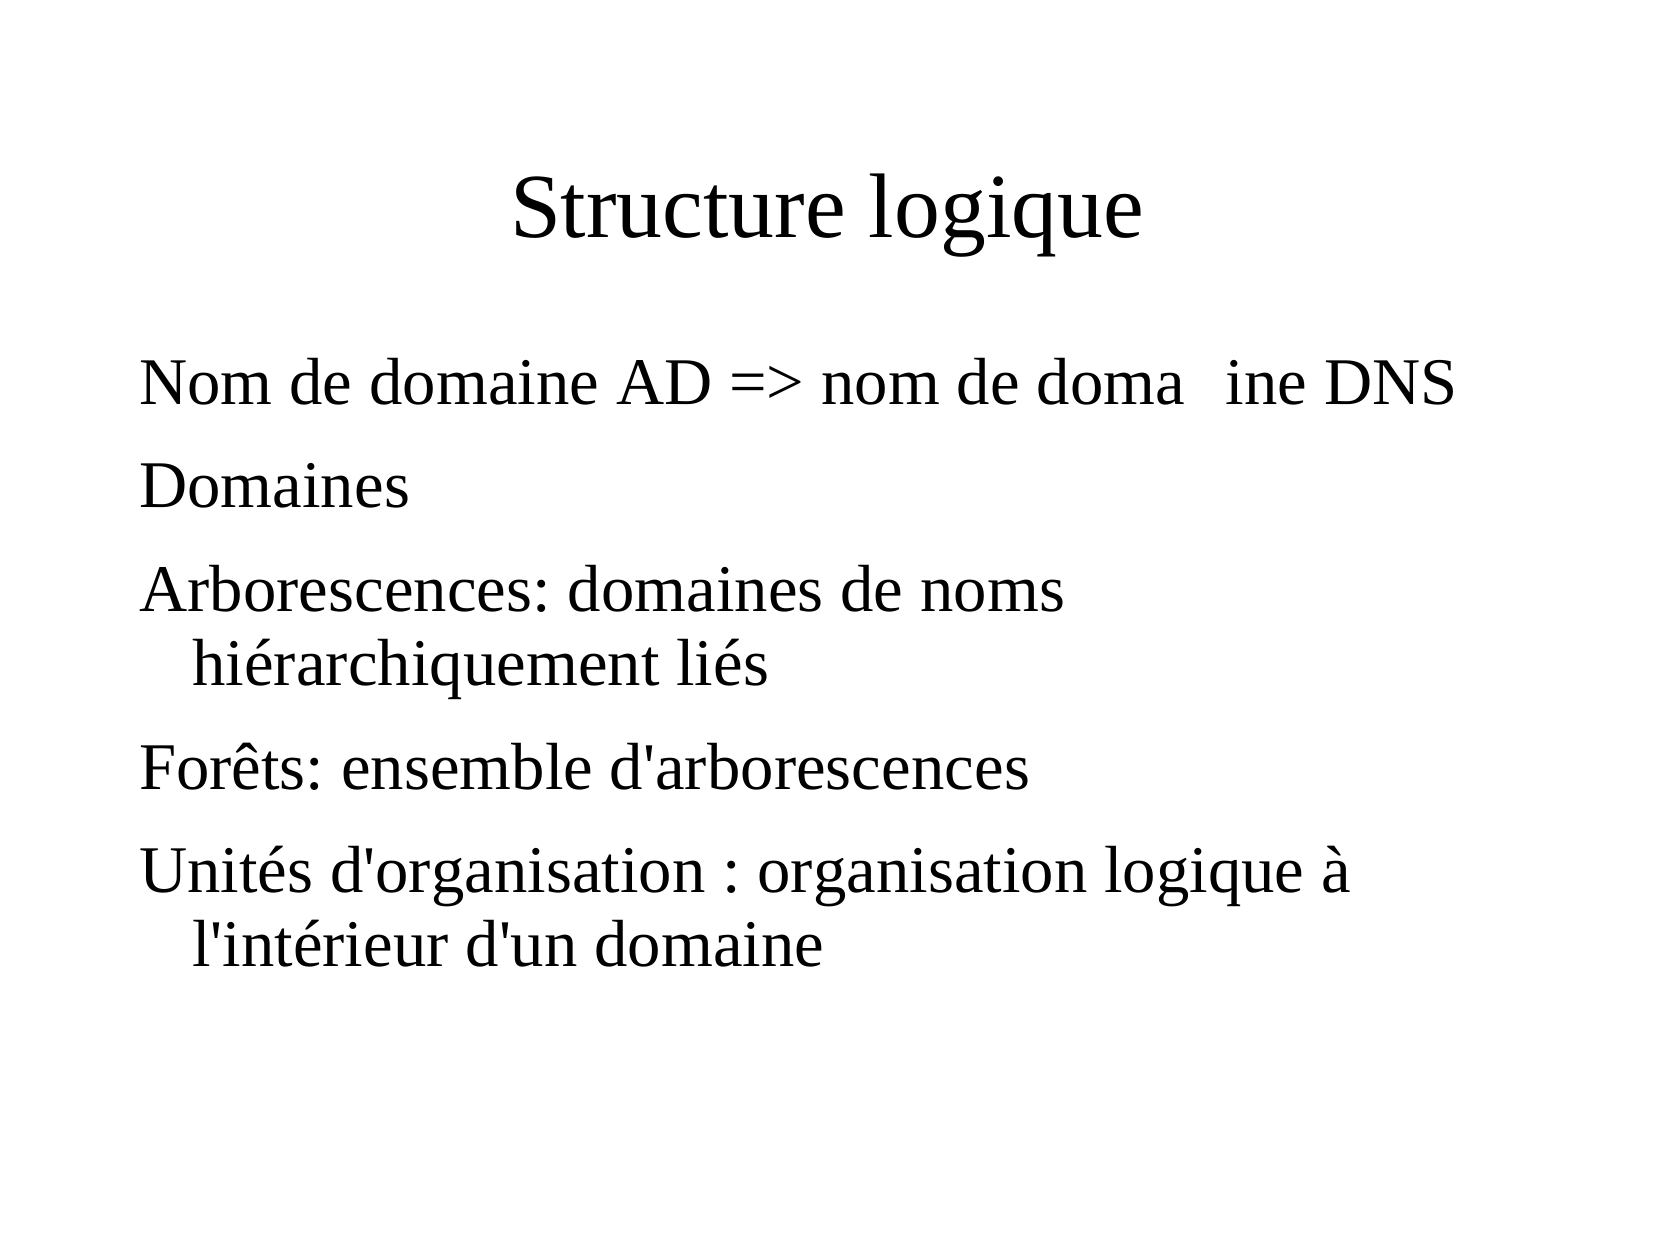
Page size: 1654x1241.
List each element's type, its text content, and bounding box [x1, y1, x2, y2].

title Structure logique [121, 102, 1534, 311]
list Nom de domaine AD => nom de doma ine DNS Domaines Arborescences: domaines de noms hiérarchiquement liés Forêts: ensemble d'arborescences Unités d'organisation : organisation logique à l'intérieur d'un domaine [121, 344, 1534, 1127]
